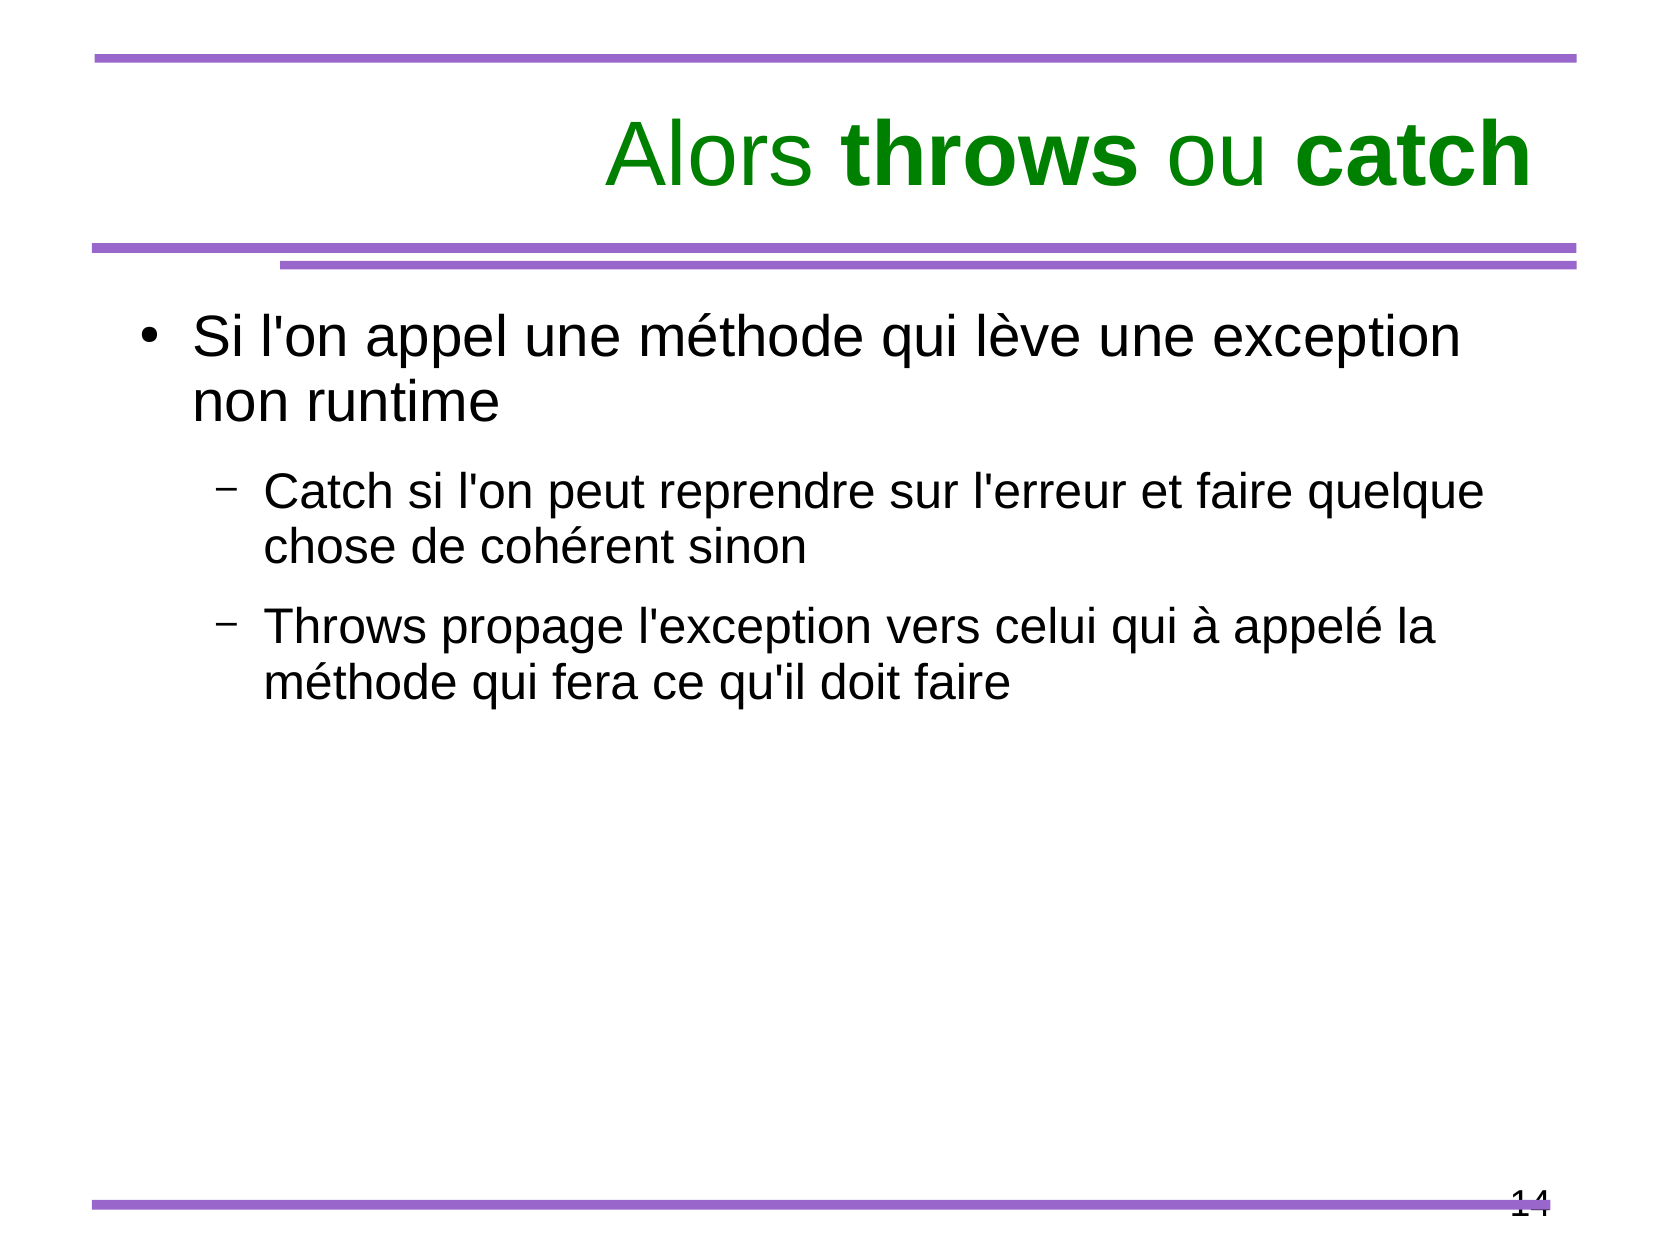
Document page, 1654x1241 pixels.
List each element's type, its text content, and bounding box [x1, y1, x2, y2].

title Alors throws ou catch [121, 49, 1534, 257]
list Si l'on appel une méthode qui lève une exception non runtime Catch si l'on peut reprendre sur l'erreur et faire quelque chose de cohérent sinon Throws propage l'exception vers celui qui à appelé la méthode qui fera ce qu'il doit faire [121, 303, 1534, 774]
